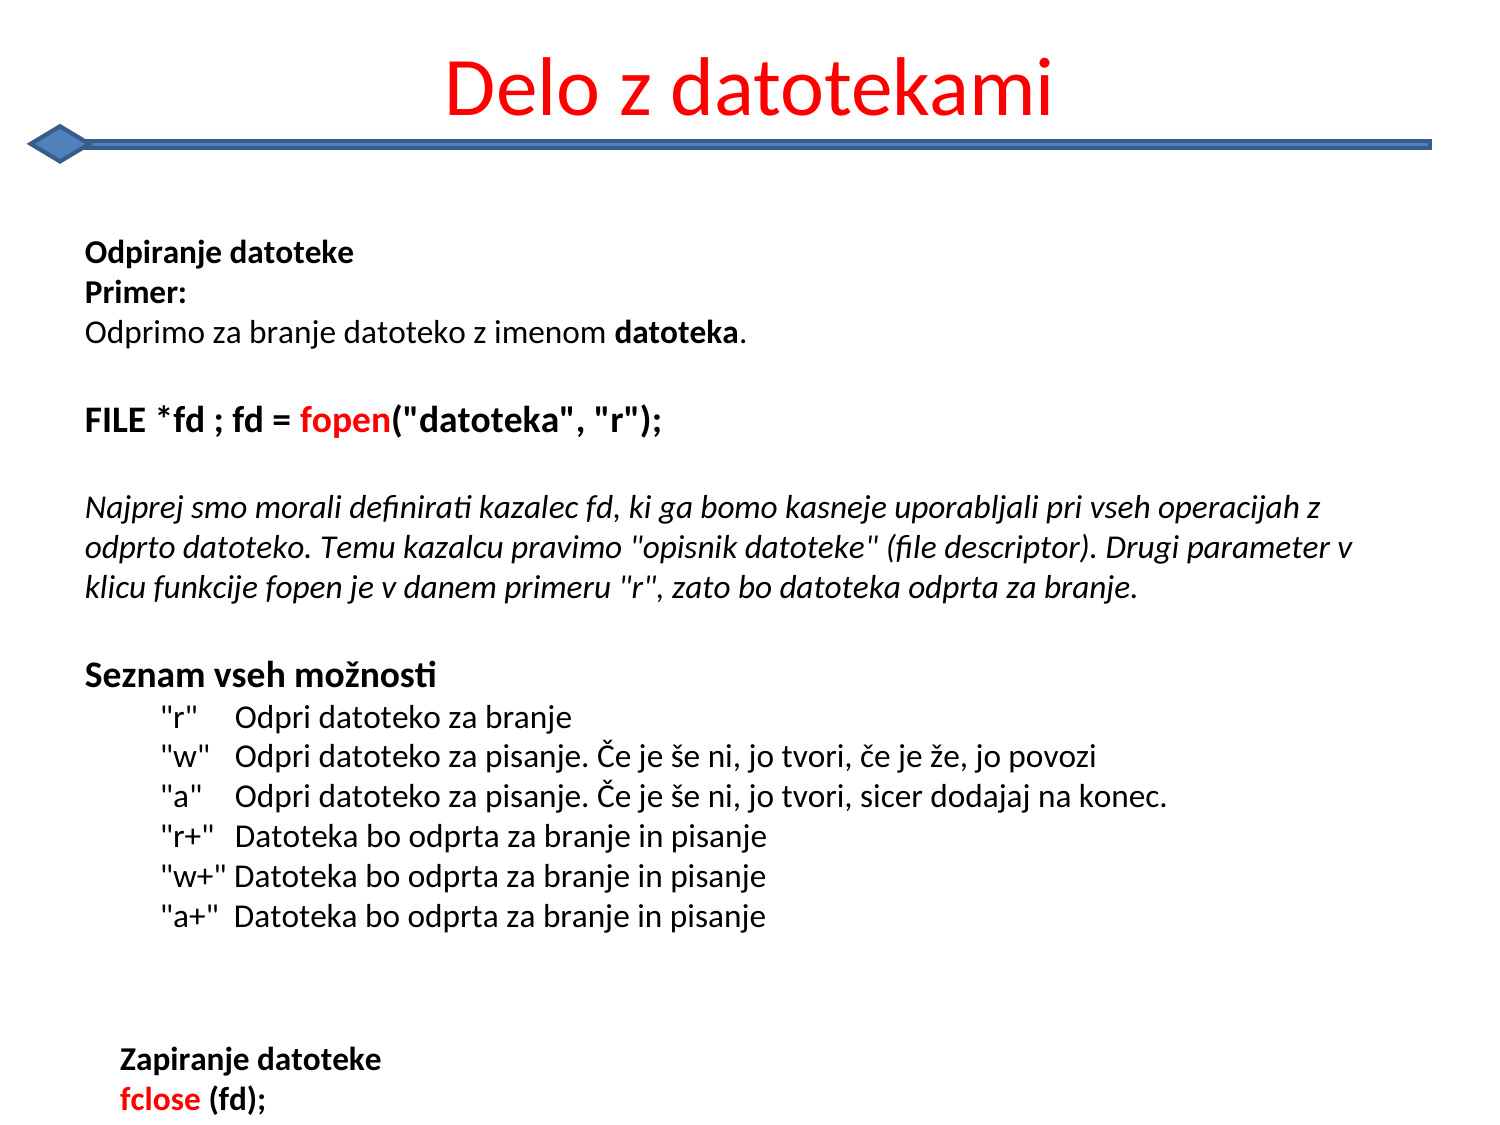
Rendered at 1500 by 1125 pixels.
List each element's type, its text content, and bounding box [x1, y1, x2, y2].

title Delo z datotekami [75, 23, 1426, 141]
text_box Odpiranje datoteke Primer: Odprimo za branje datoteko z imenom datoteka. FILE *fd ; fd = fopen("datoteka", "r"); Najprej smo morali definirati kazalec fd, ki ga bomo kasneje uporabljali pri vseh operacijah z odprto datoteko. Temu kazalcu pravimo "opisnik datoteke" (file descriptor). Drugi parameter v klicu funkcije fopen je v danem primeru "r", zato bo datoteka odprta za branje. Seznam vseh možnosti "r" Odpri datoteko za branje "w" Odpri datoteko za pisanje. Če je še ni, jo tvori, če je že, jo povozi "a" Odpri datoteko za pisanje. Če je še ni, jo tvori, sicer dodajaj na konec. "r+" Datoteka bo odprta za branje in pisanje "w+" Datoteka bo odprta za branje in pisanje "a+" Datoteka bo odprta za branje in pisanje [70, 222, 1419, 943]
text_box Zapiranje datoteke fclose (fd); [105, 1029, 1348, 1125]
